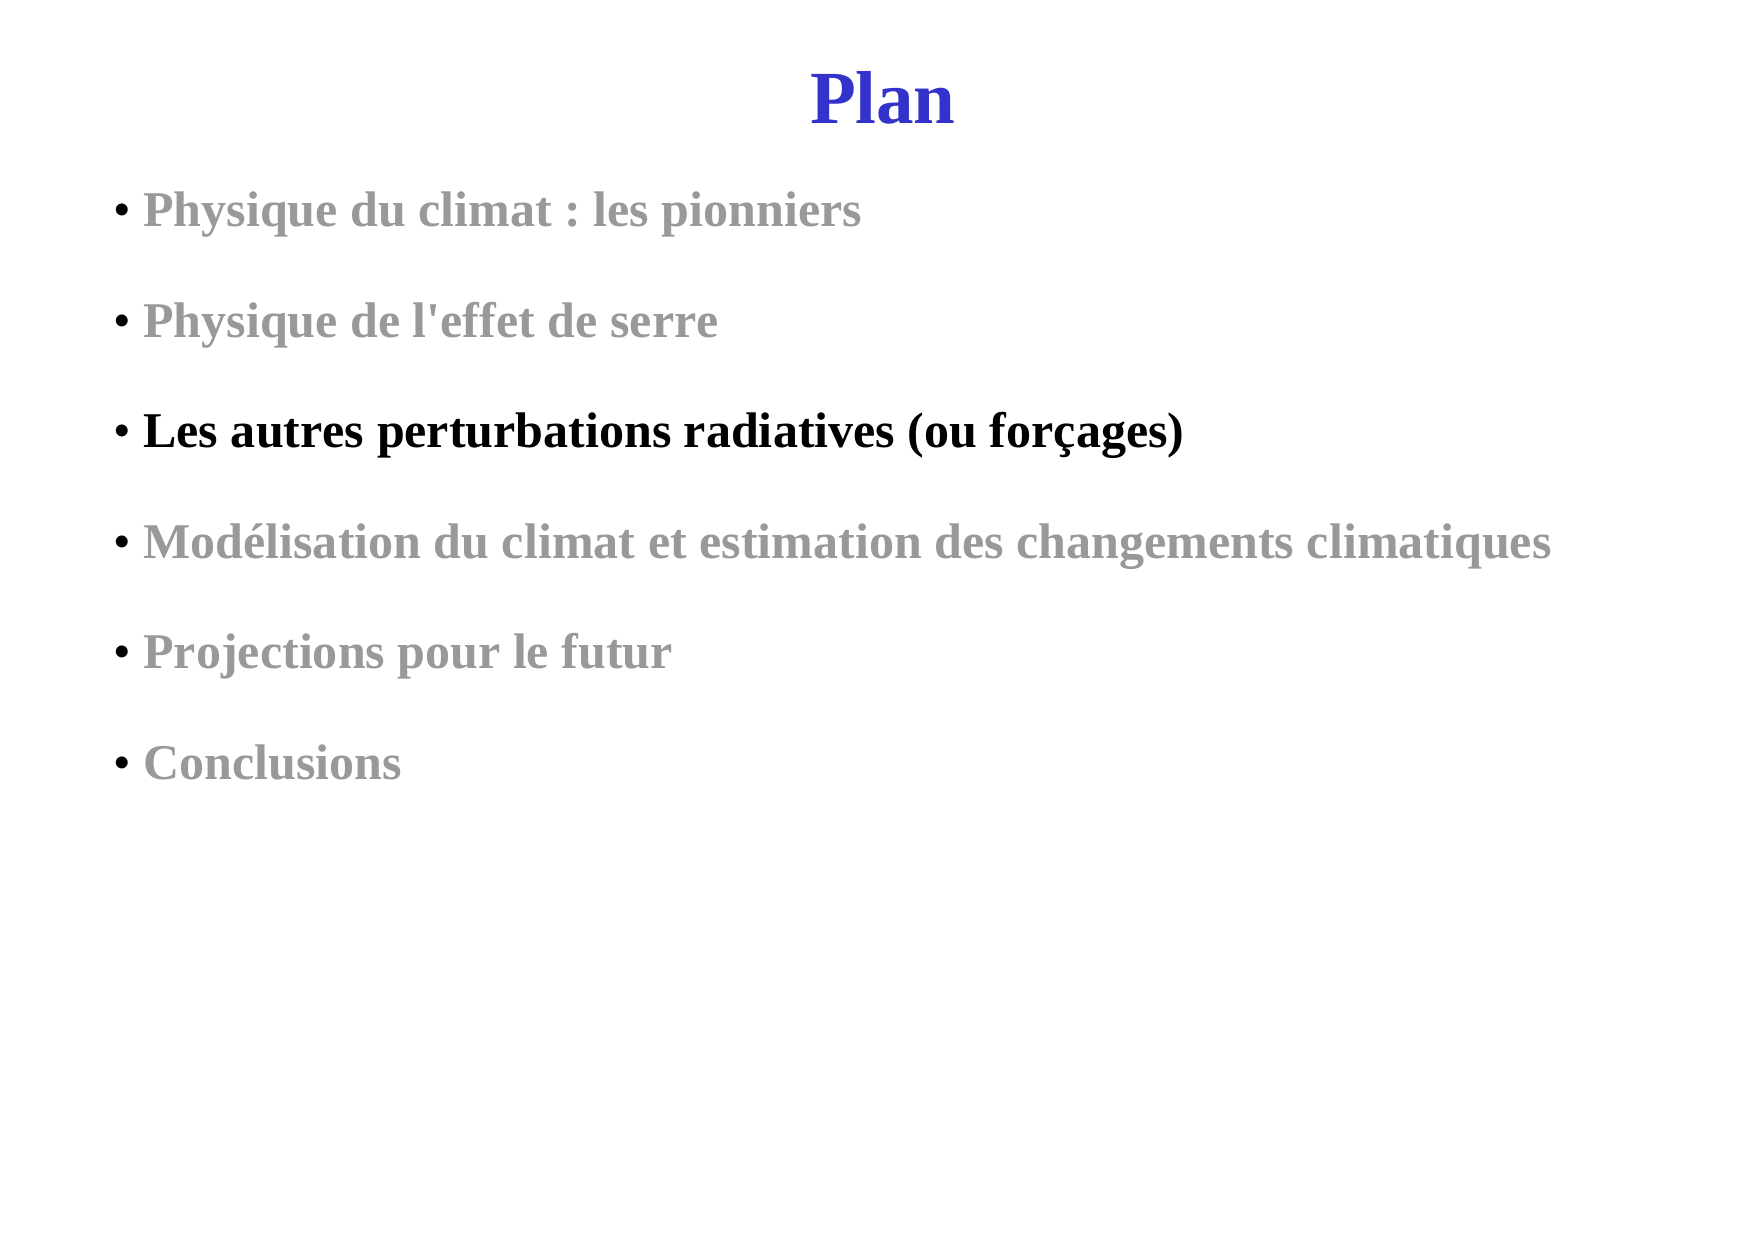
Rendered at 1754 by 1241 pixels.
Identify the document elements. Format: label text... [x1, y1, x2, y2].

text_box Plan [50, 53, 1716, 147]
text_box Physique du climat : les pionniers Physique de l'effet de serre Les autres perturbations radiatives (ou forçages) Modélisation du climat et estimation des changements climatiques Projections pour le futur Conclusions [113, 182, 1692, 791]
